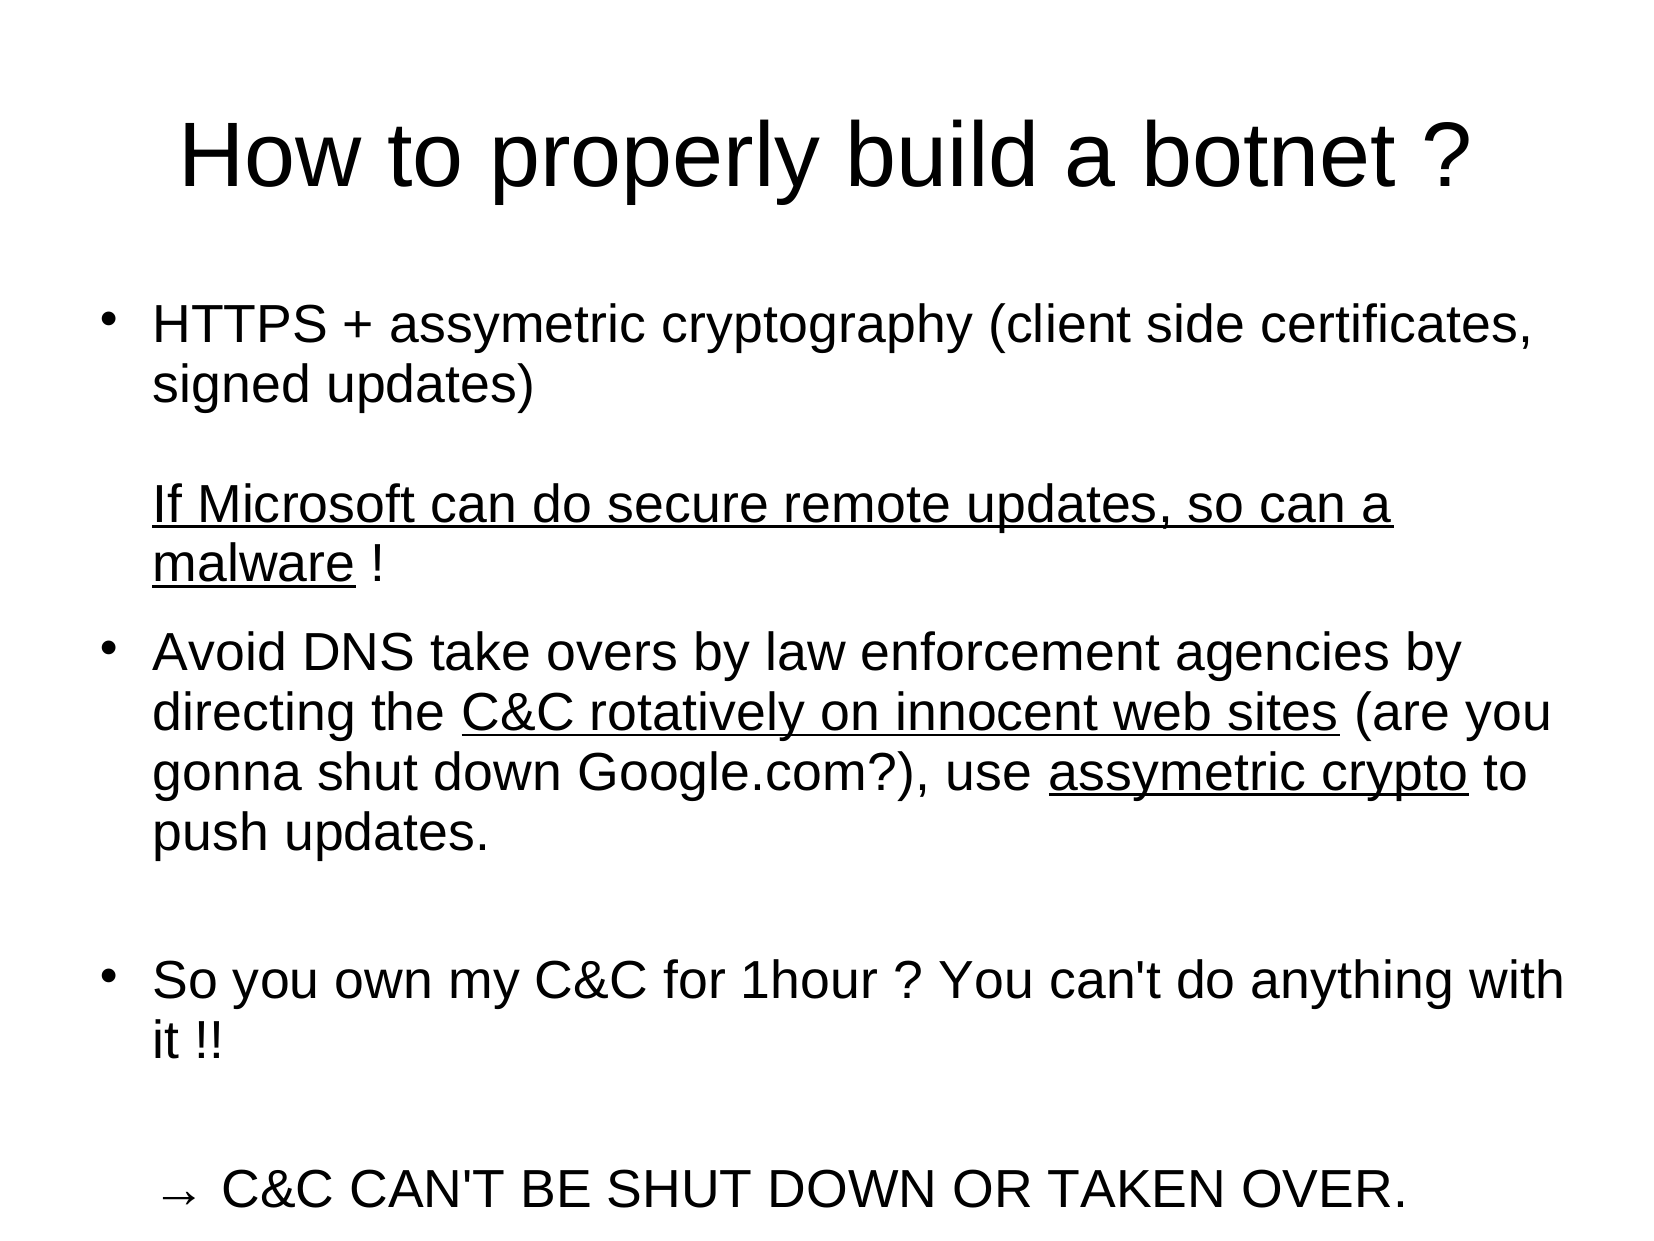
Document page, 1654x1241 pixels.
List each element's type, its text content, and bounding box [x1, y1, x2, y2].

list HTTPS + assymetric cryptography (client side certificates, signed updates) If Microsoft can do secure remote updates, so can a malware ! Avoid DNS take overs by law enforcement agencies by directing the C&C rotatively on innocent web sites (are you gonna shut down Google.com?), use assymetric crypto to push updates. So you own my C&C for 1hour ? You can't do anything with it !! → C&C CAN'T BE SHUT DOWN OR TAKEN OVER. [82, 290, 1571, 1229]
title How to properly build a botnet ? [82, 49, 1571, 257]
